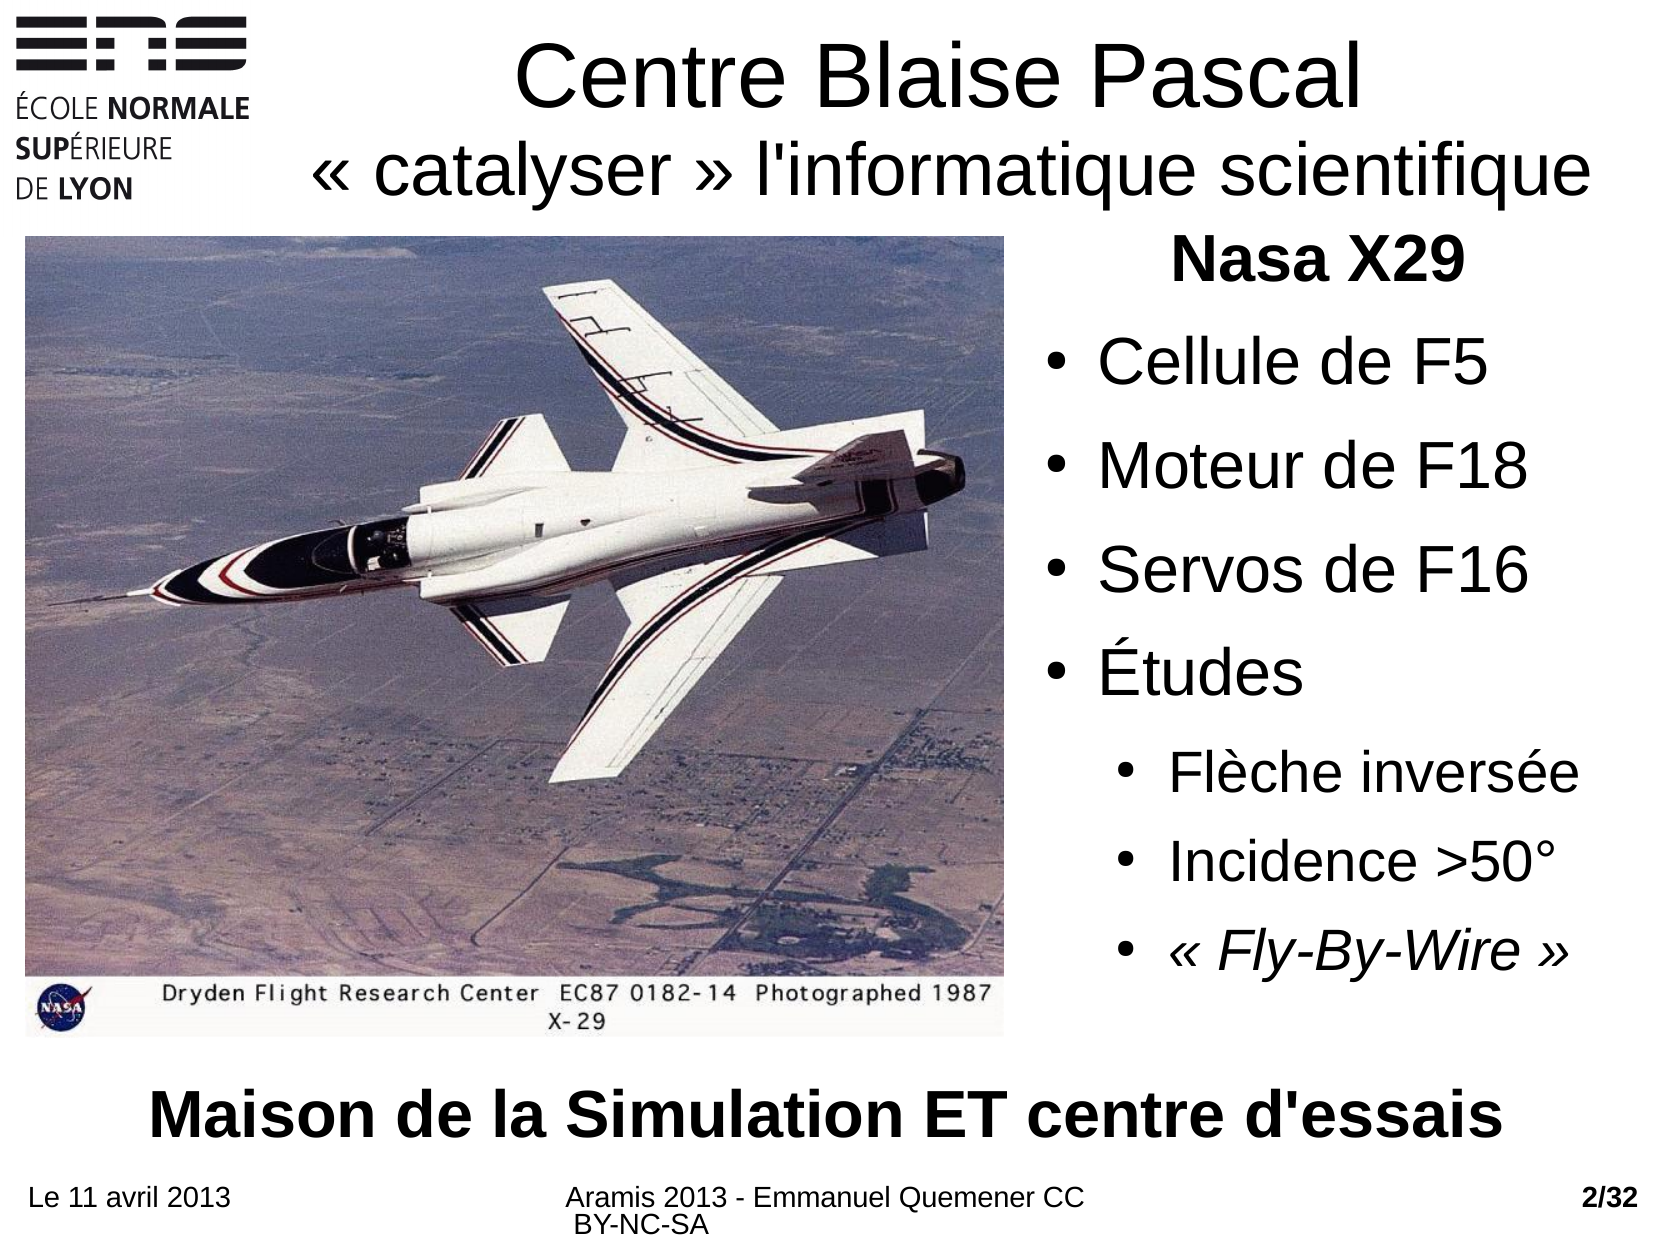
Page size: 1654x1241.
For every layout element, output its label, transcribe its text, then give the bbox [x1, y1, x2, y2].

title Centre Blaise Pascal « catalyser » l'informatique scientifique [250, 0, 1654, 237]
list Maison de la Simulation ET centre d'essais [44, 1077, 1610, 1182]
list Nasa X29 Cellule de F5 Moteur de F18 Servos de F16 Études Flèche inversée Incidence >50° « Fly-By-Wire » [1026, 221, 1610, 1040]
picture [0, 0, 1004, 1038]
